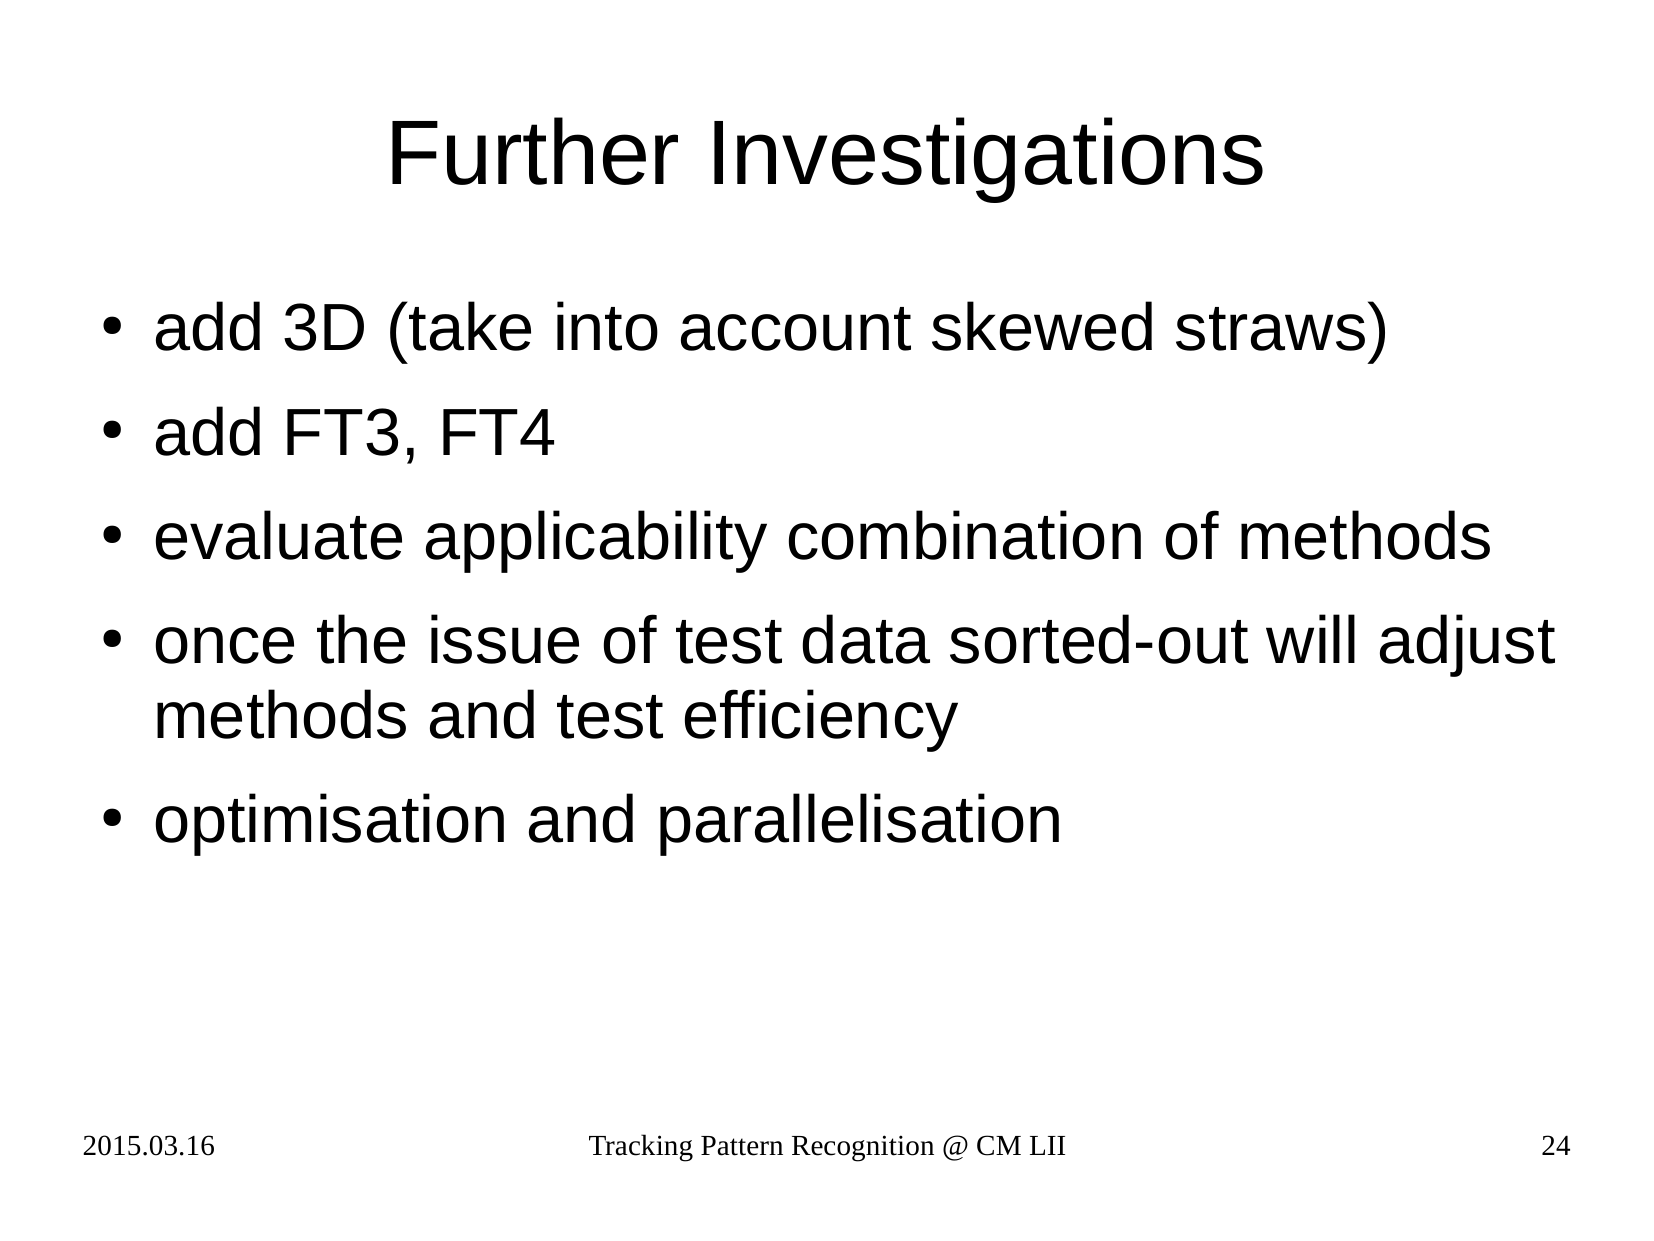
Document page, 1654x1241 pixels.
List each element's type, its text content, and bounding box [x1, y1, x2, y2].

list add 3D (take into account skewed straws) add FT3, FT4 evaluate applicability combination of methods once the issue of test data sorted-out will adjust methods and test efficiency optimisation and parallelisation [82, 290, 1571, 1010]
title Further Investigations [82, 49, 1571, 257]
